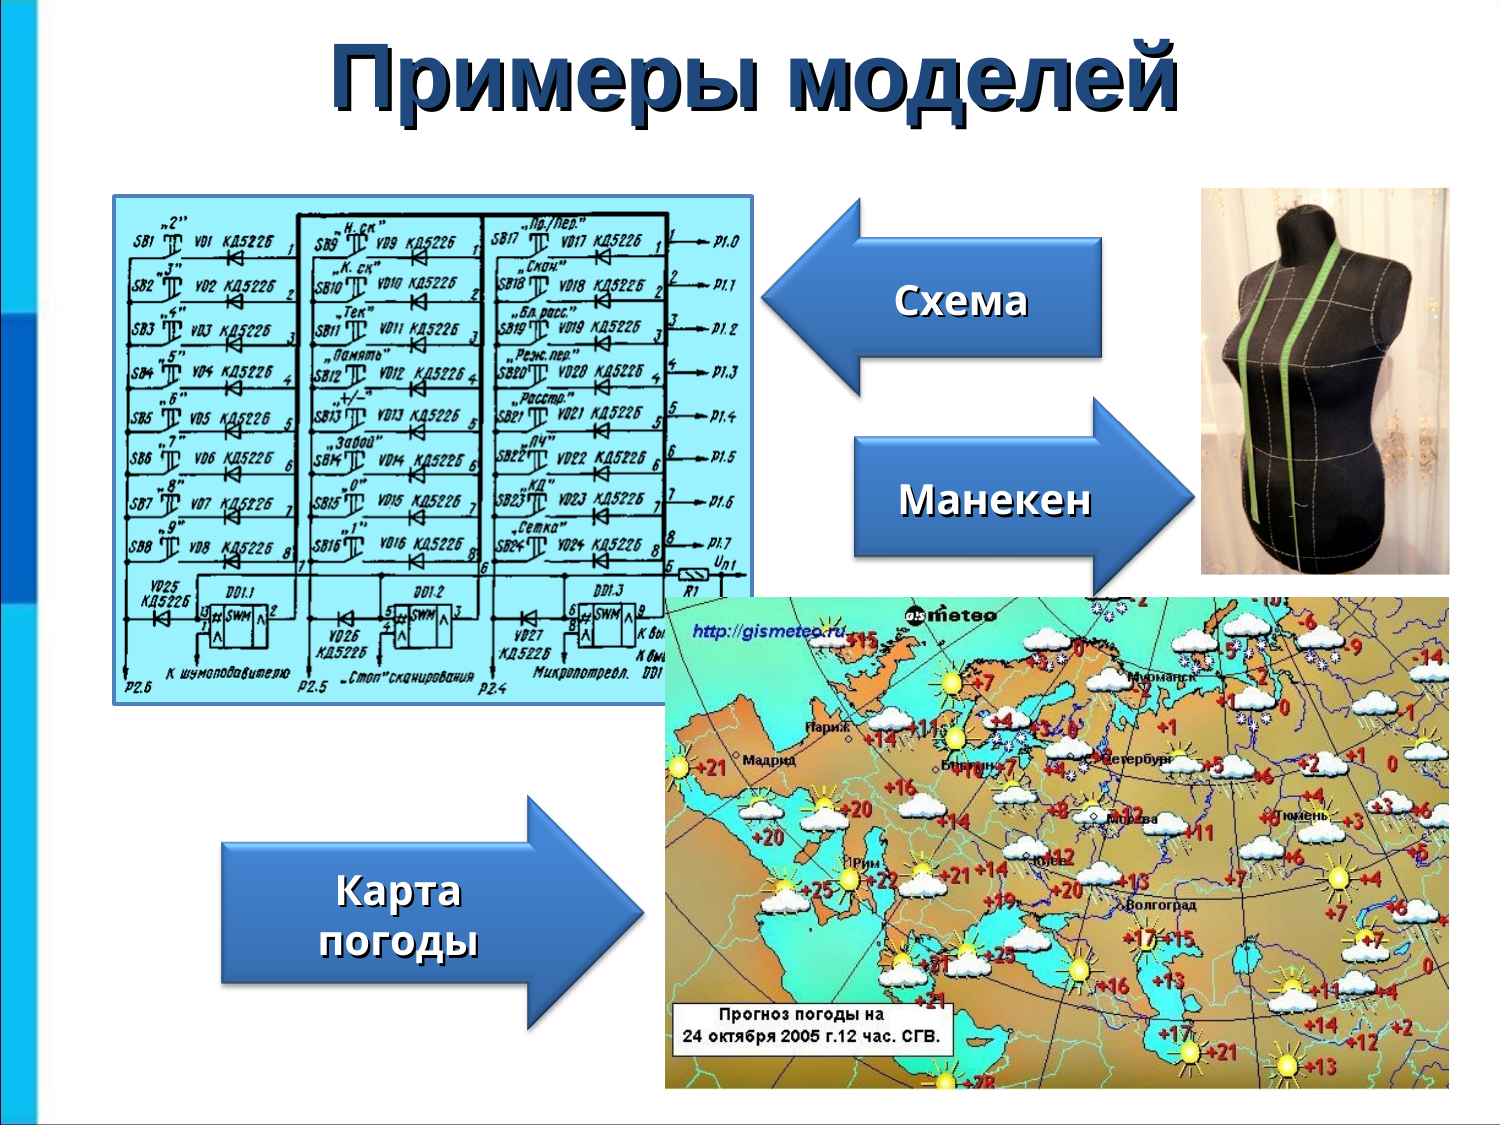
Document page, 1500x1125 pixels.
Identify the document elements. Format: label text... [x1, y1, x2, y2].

text_box Манекен [855, 438, 1135, 558]
text_box Схема [821, 239, 1102, 359]
text_box Карта погоды [222, 843, 575, 985]
picture [0, 0, 1500, 1125]
title Примеры моделей [117, 0, 1393, 142]
